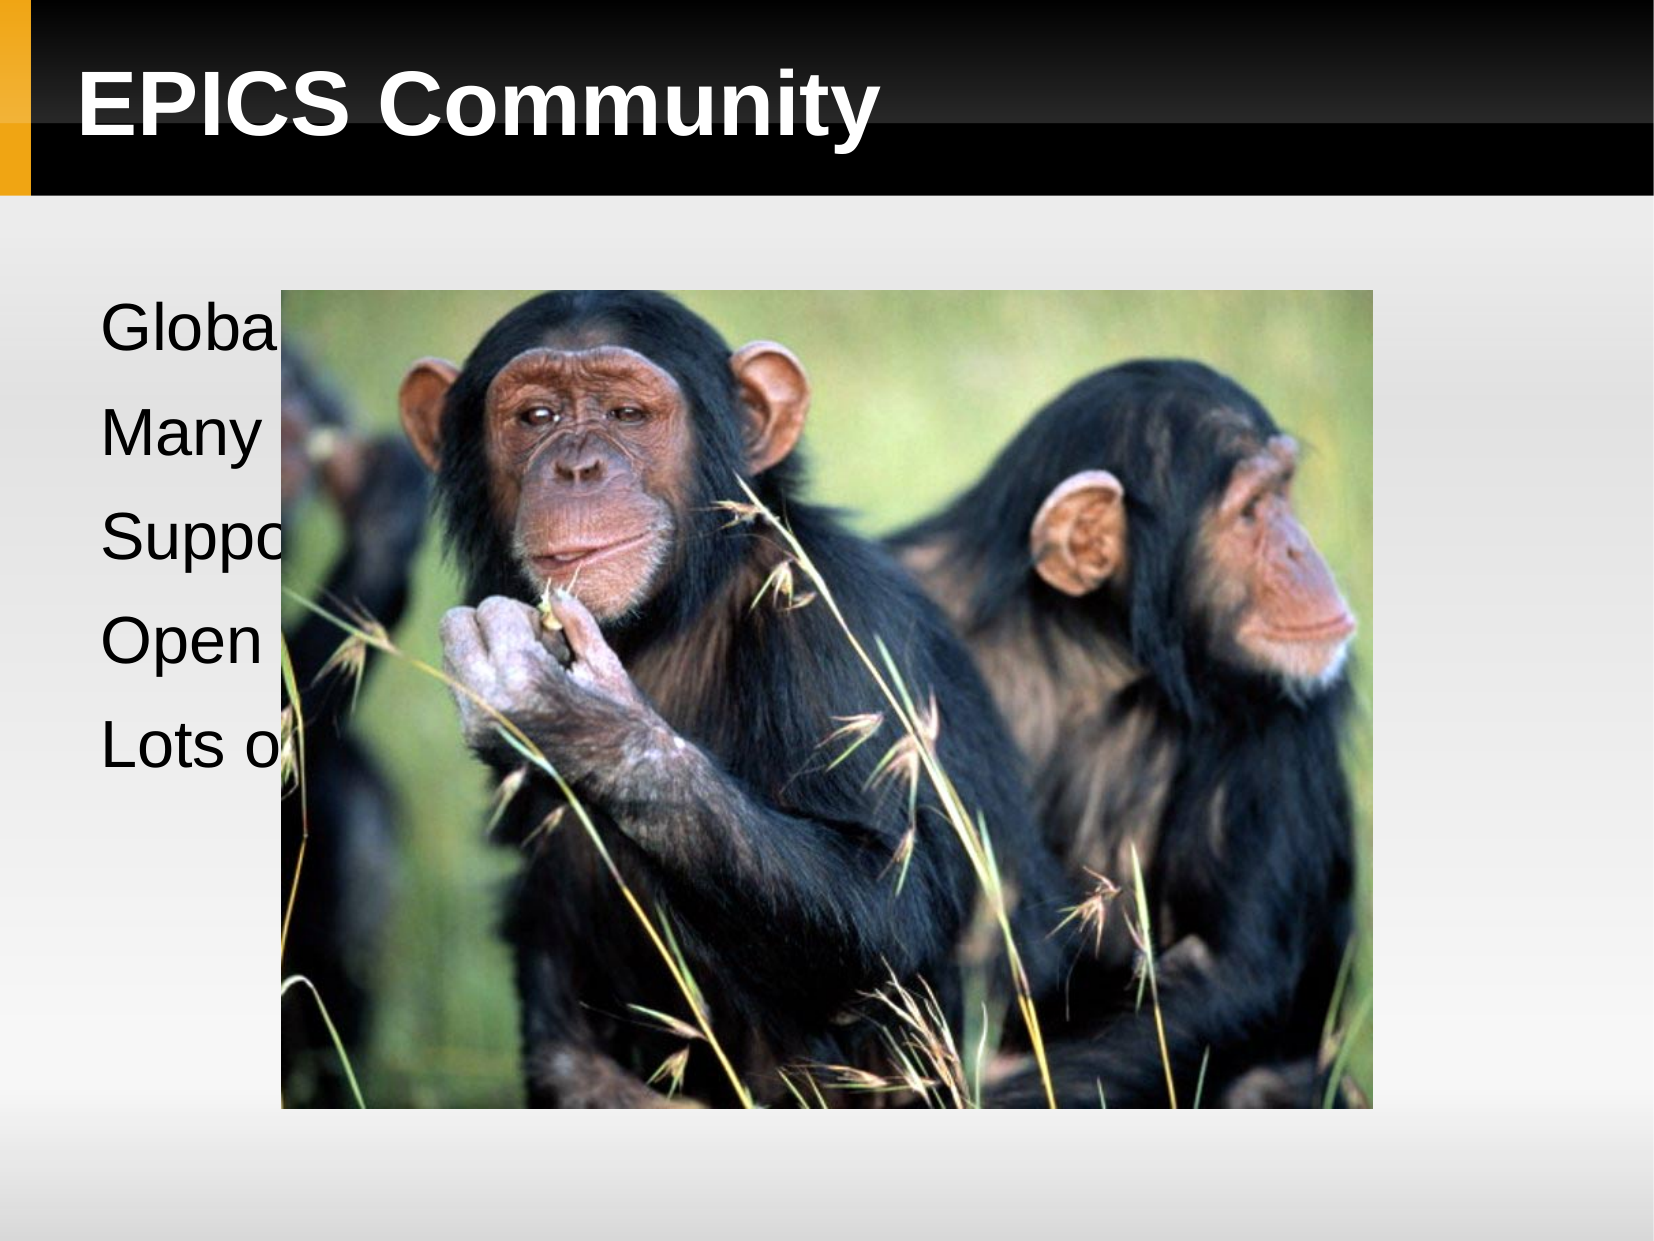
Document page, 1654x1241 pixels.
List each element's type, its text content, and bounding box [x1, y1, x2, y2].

title EPICS Community [76, 0, 1565, 208]
picture [0, 0, 1654, 1241]
list Global Community Many contributors Support YES! (mailing list) Open Source (this is good!) Lots of Expertise [82, 290, 417, 1109]
